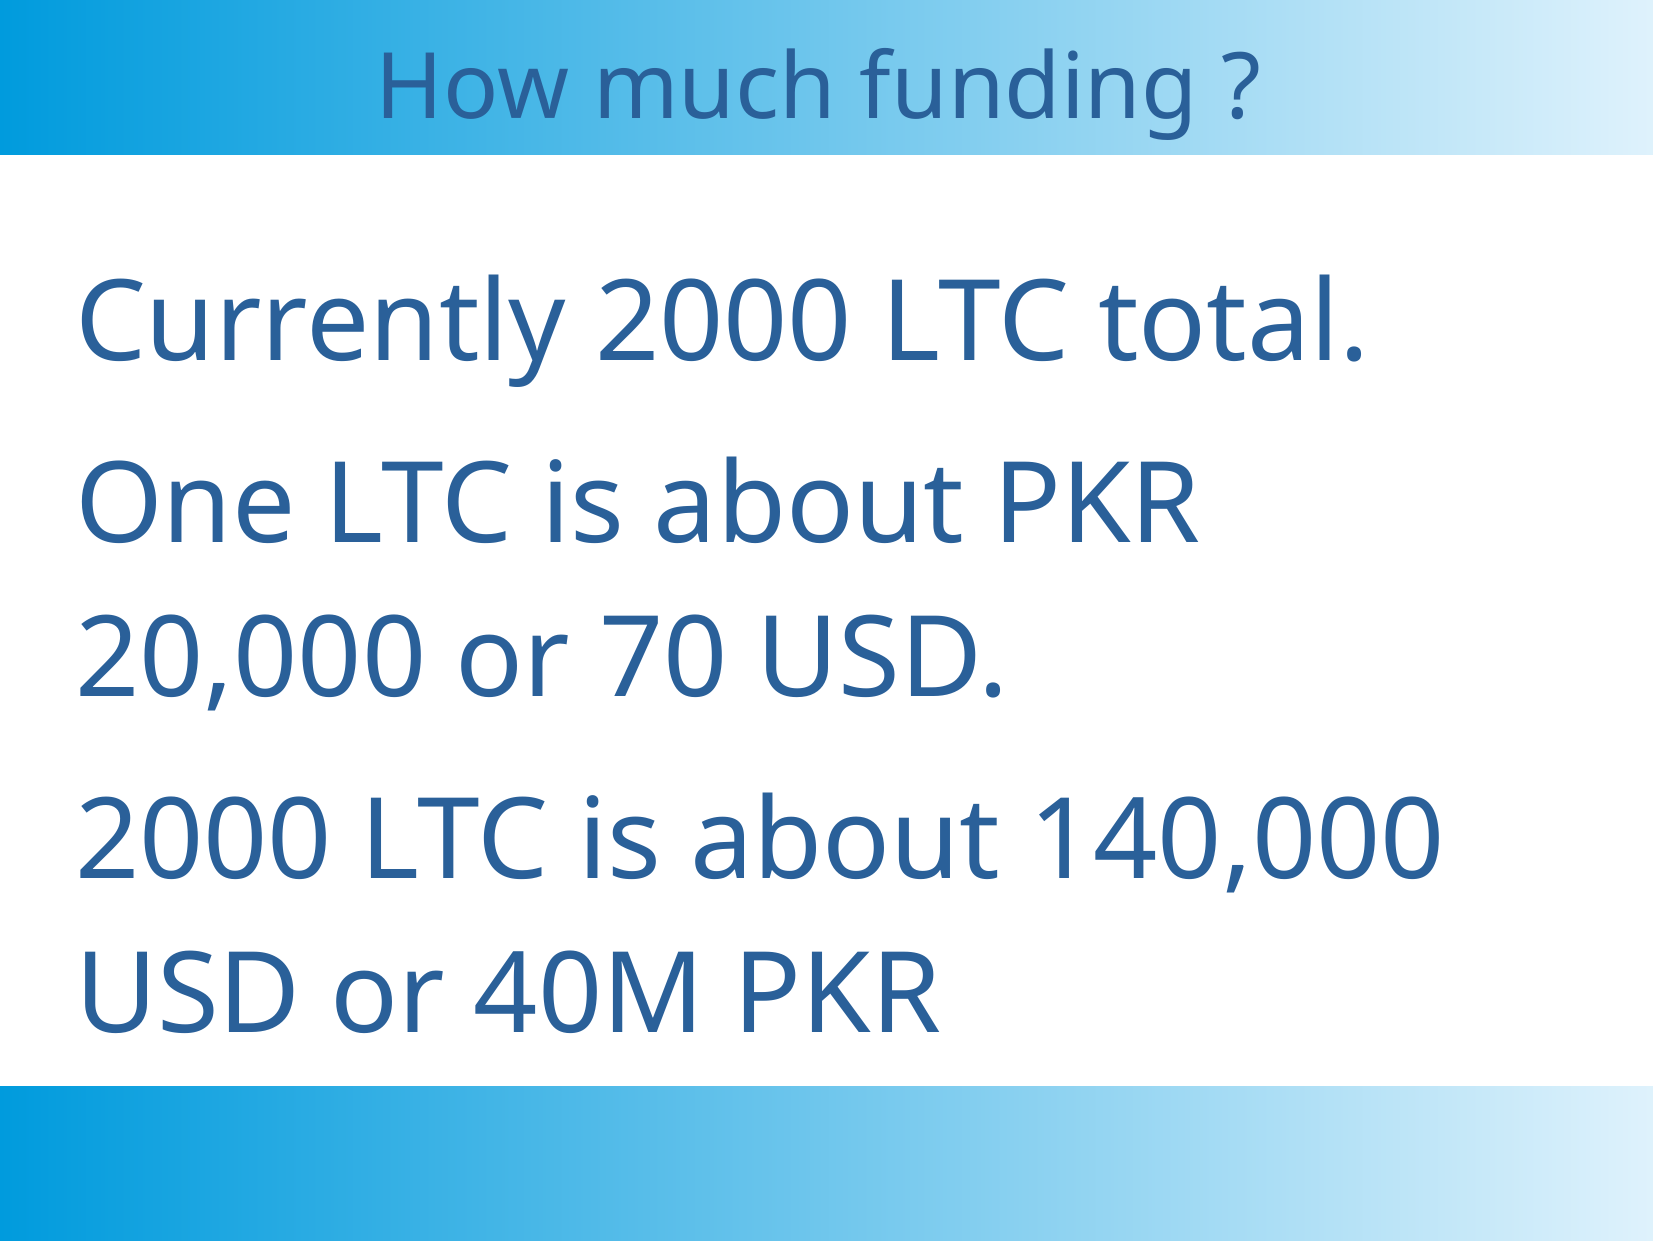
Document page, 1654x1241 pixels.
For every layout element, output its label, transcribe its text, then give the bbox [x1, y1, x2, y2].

title How much funding ? [75, 30, 1564, 138]
list Currently 2000 LTC total. One LTC is about PKR 20,000 or 70 USD. 2000 LTC is about 140,000 USD or 40M PKR [75, 240, 1564, 960]
